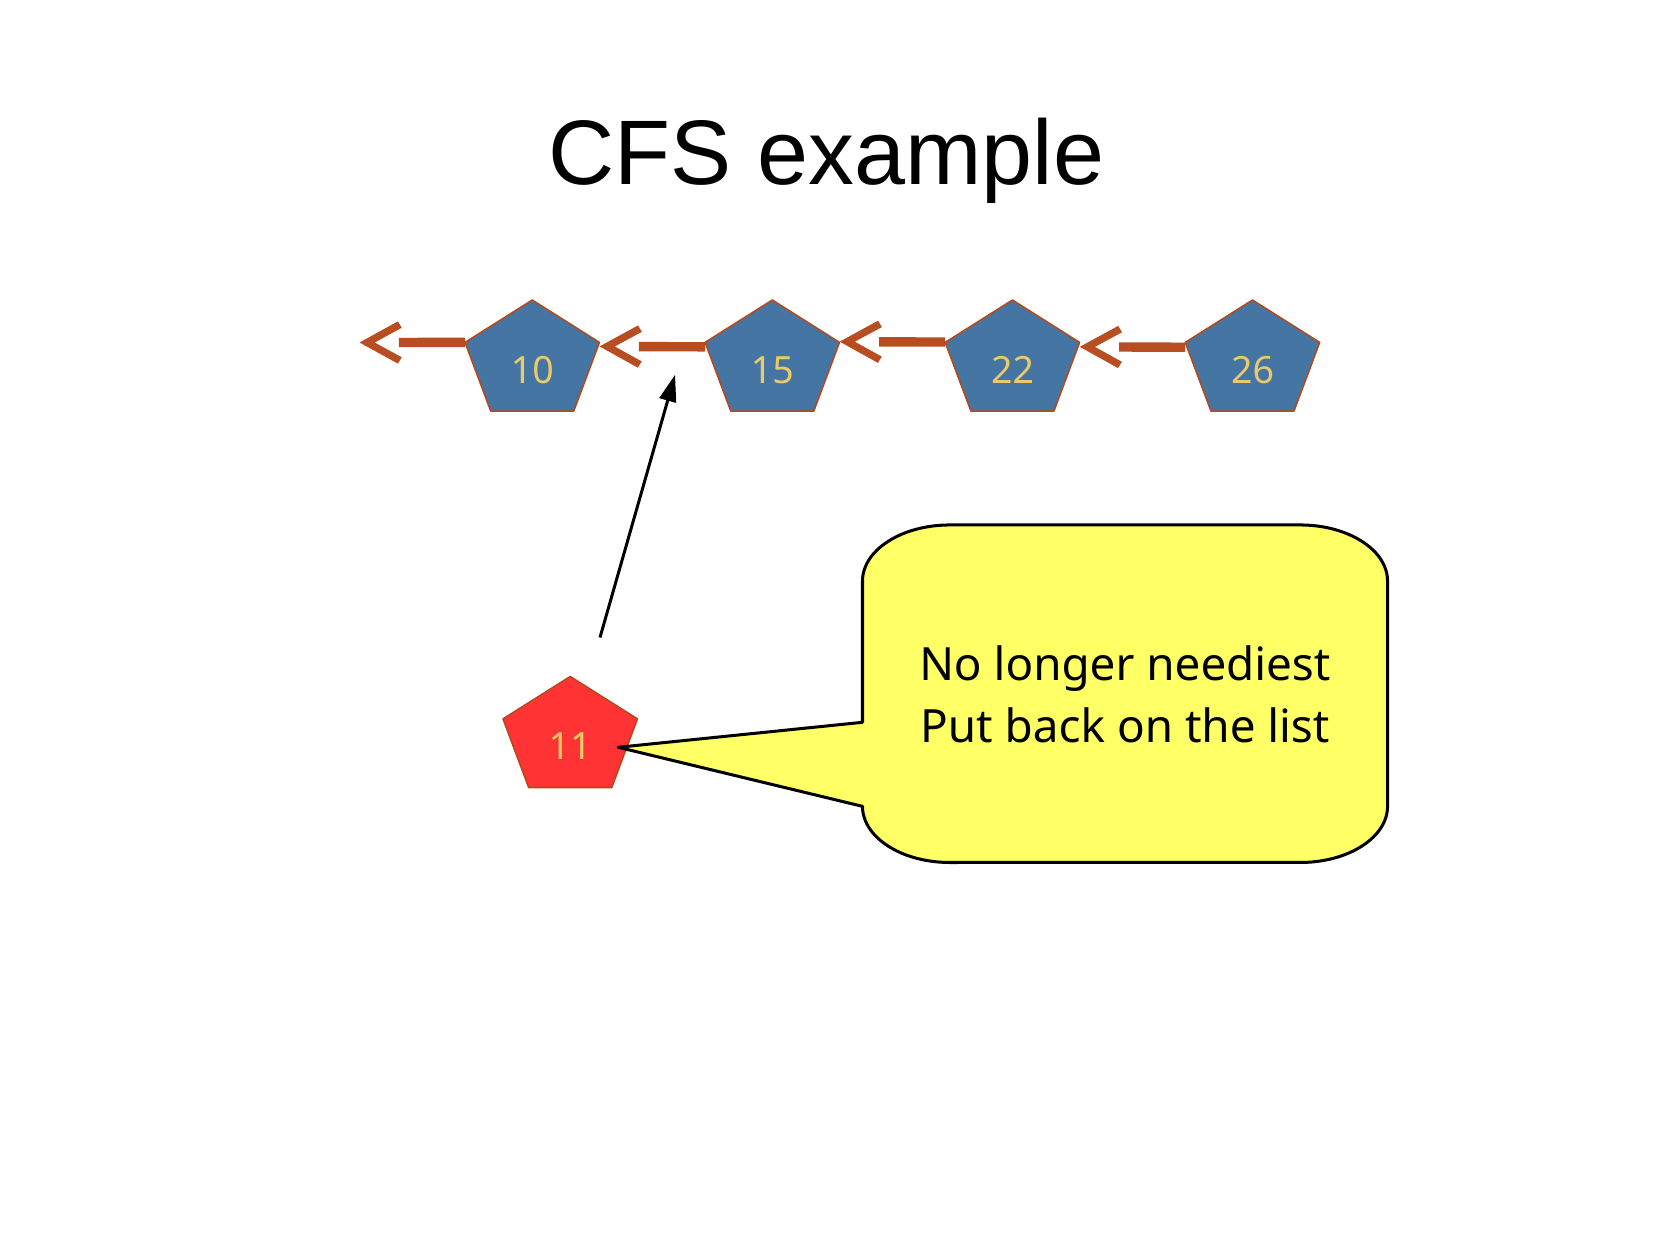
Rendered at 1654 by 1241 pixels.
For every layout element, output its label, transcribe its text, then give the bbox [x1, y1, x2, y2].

text_box 26 [1185, 300, 1320, 412]
text_box No longer neediest Put back on the list [618, 524, 1388, 863]
text_box 11 [502, 676, 638, 788]
text_box 15 [705, 300, 840, 412]
text_box 10 [465, 300, 600, 412]
title CFS example [82, 49, 1571, 257]
text_box 22 [945, 300, 1080, 412]
